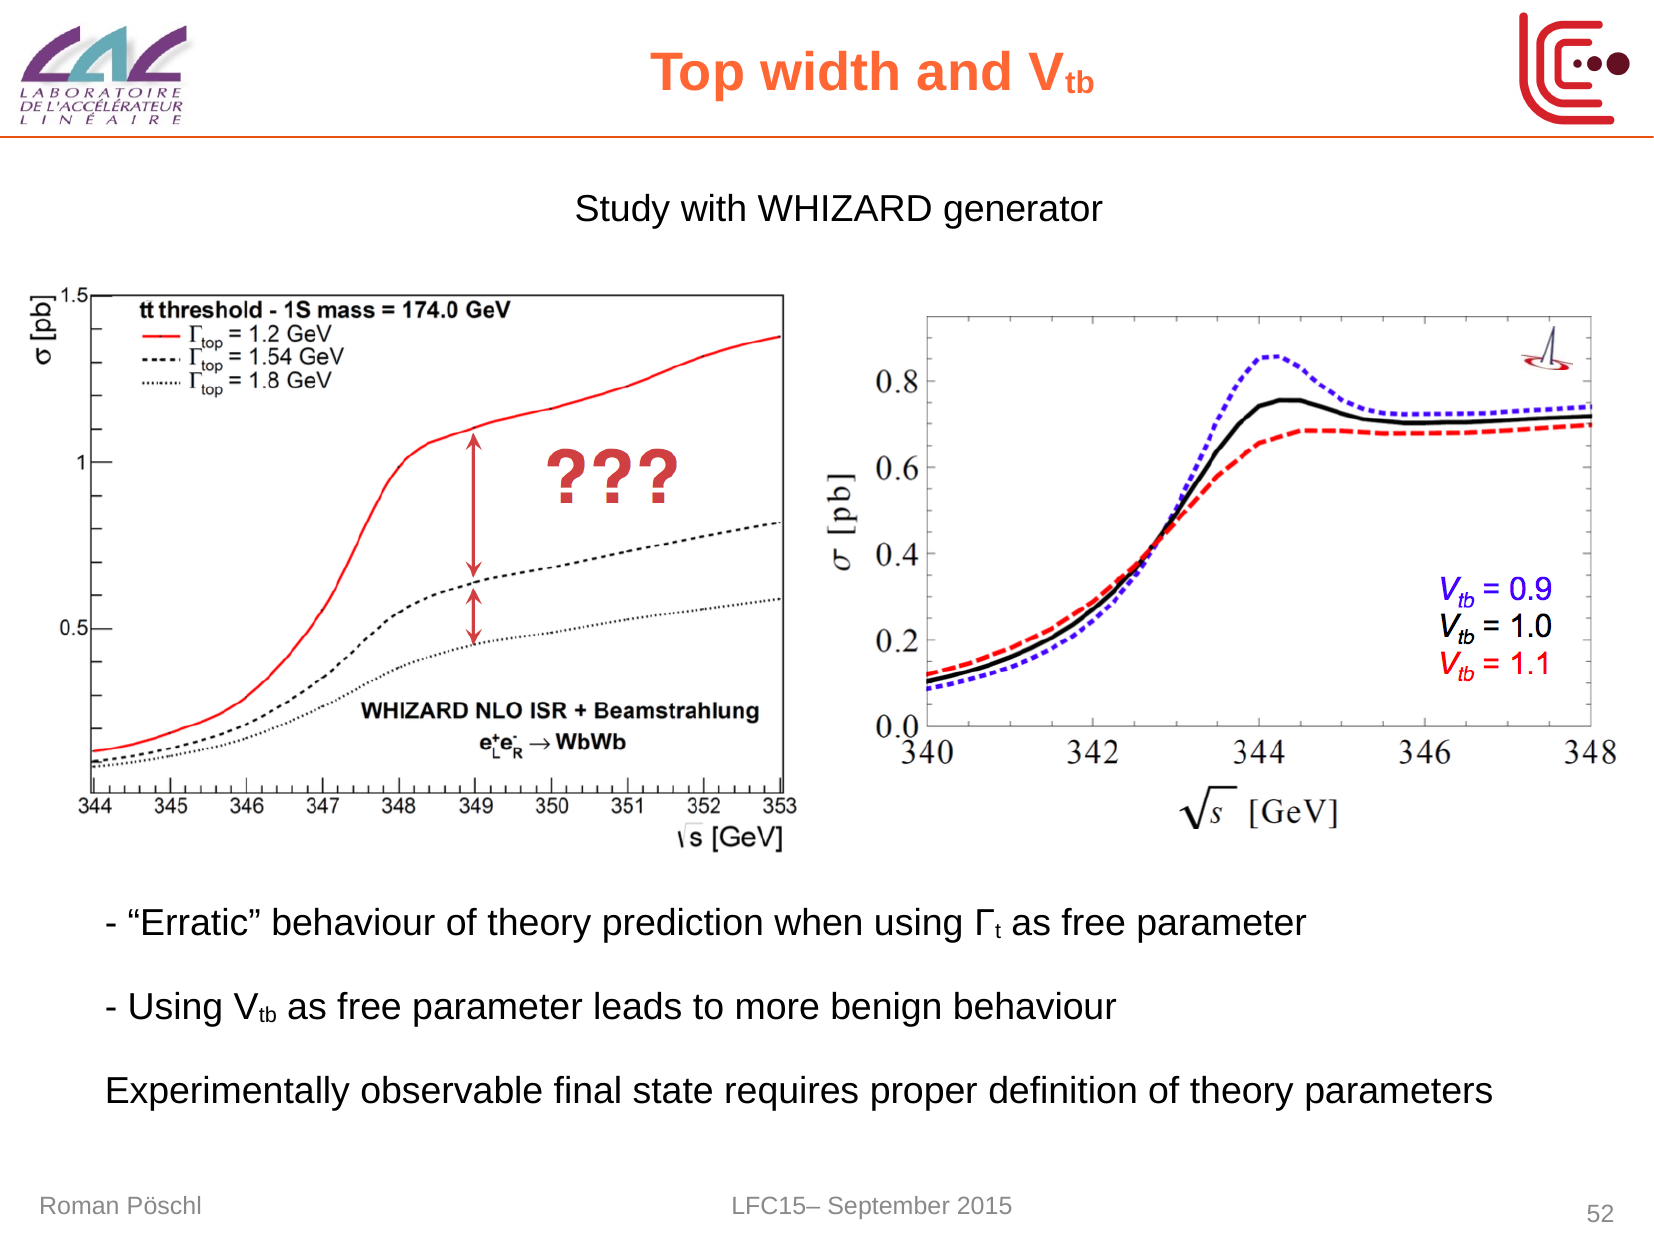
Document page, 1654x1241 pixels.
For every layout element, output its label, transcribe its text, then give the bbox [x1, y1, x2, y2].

text_box Study with WHIZARD generator [559, 180, 1119, 237]
title Top width and Vtb [128, 29, 1617, 113]
picture [1508, 2, 1641, 135]
picture [17, 22, 199, 127]
picture [0, 260, 1654, 861]
text_box - “Erratic” behaviour of theory prediction when using Γt as free parameter - Using Vtb as free parameter leads to more benign behaviour Experimentally observable final state requires proper definition of theory parameters [90, 894, 1533, 1144]
